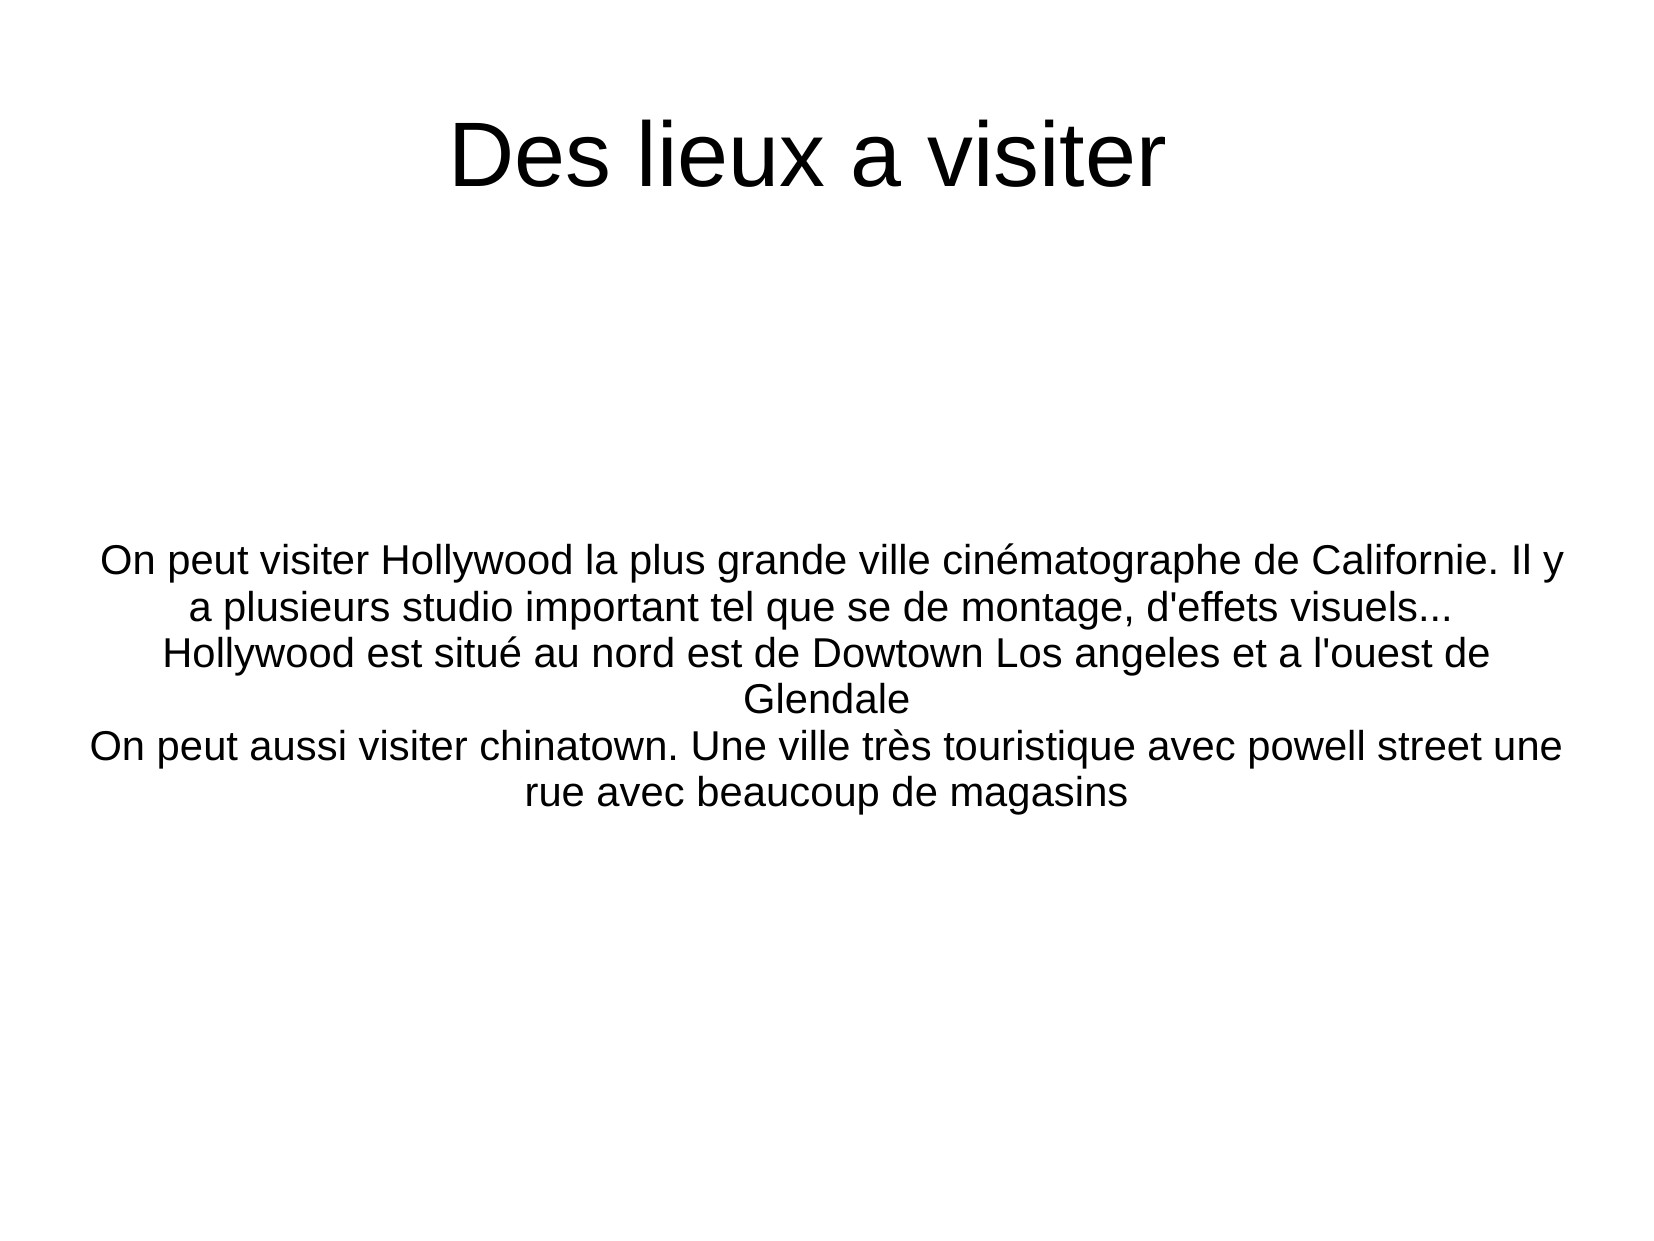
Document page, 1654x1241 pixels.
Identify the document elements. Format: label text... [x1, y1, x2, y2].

subtitle On peut visiter Hollywood la plus grande ville cinématographe de Californie. Il y a plusieurs studio important tel que se de montage, d'effets visuels... Hollywood est situé au nord est de Dowtown Los angeles et a l'ouest de Glendale On peut aussi visiter chinatown. Une ville très touristique avec powell street une rue avec beaucoup de magasins [82, 290, 1571, 1109]
title Des lieux a visiter [76, 59, 1565, 252]
